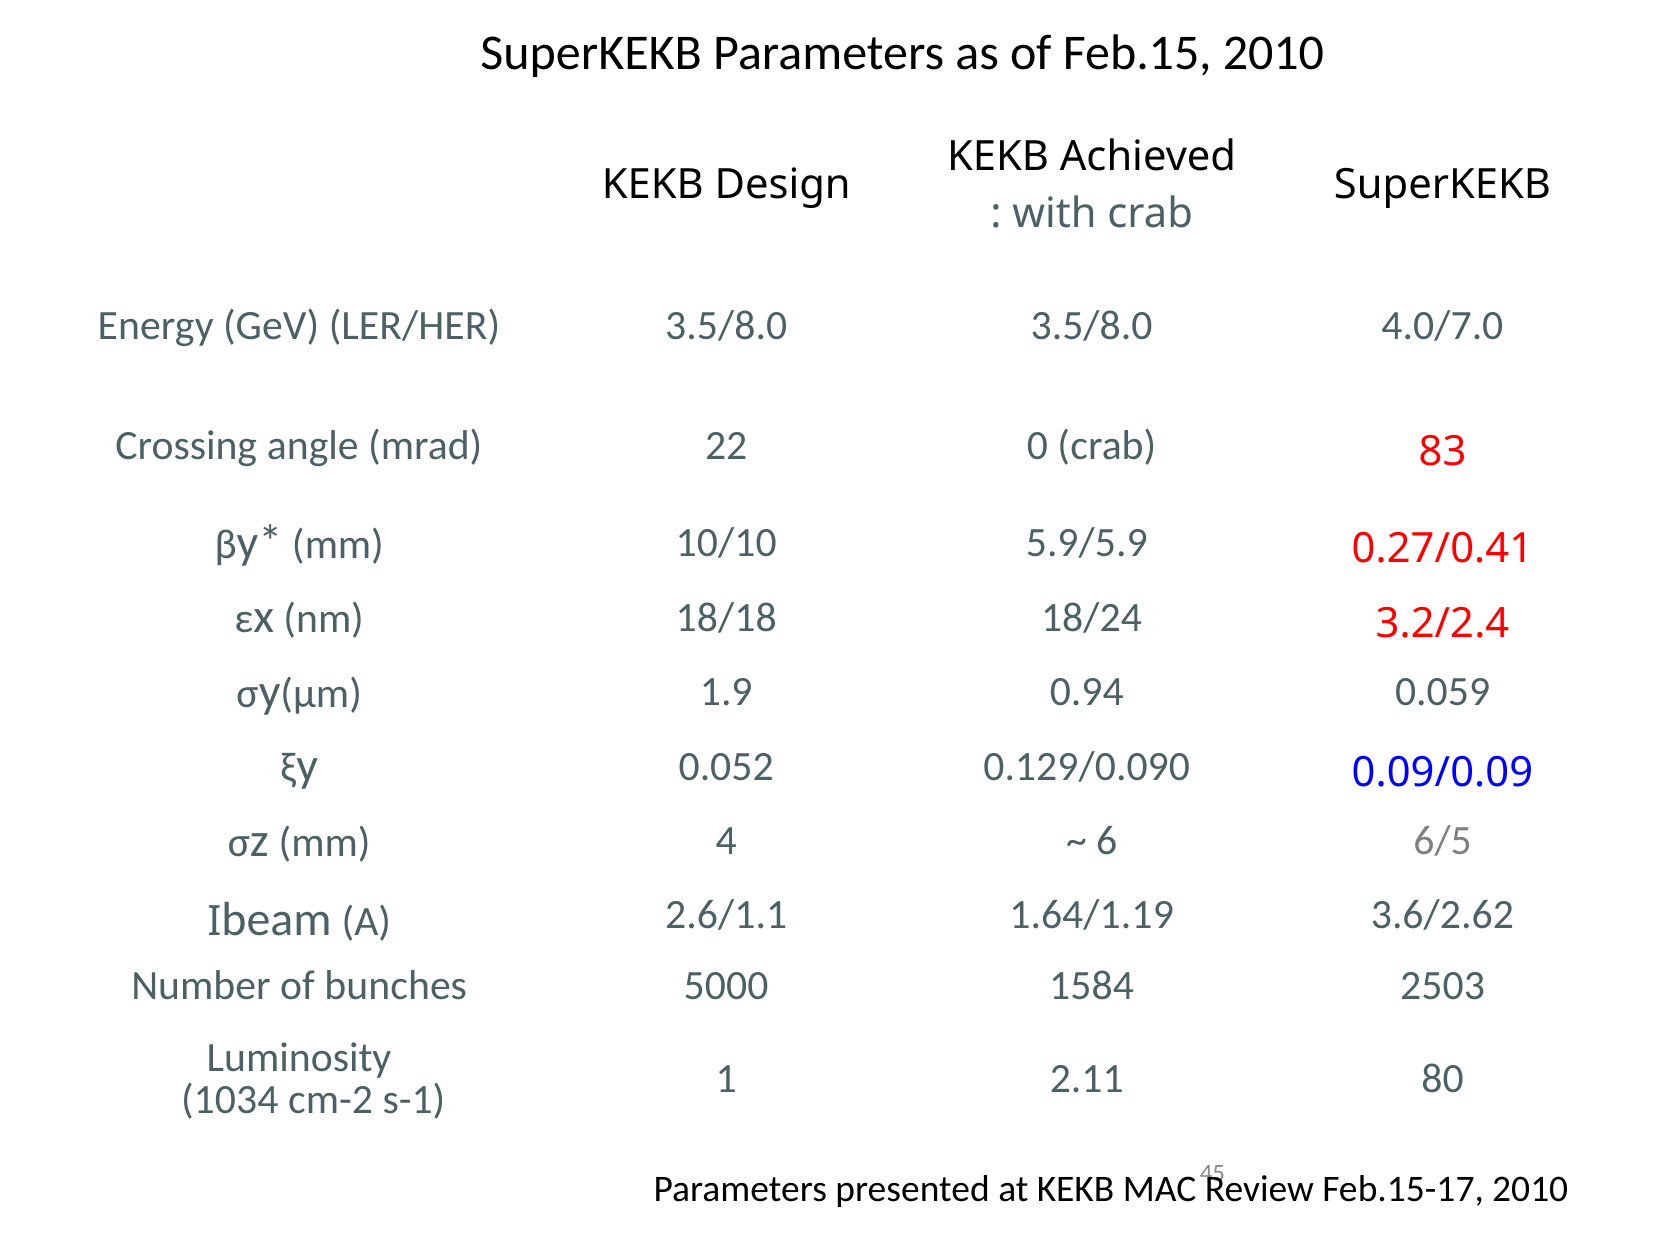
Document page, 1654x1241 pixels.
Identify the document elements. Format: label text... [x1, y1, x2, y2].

table_cell 3.5/8.0 [902, 269, 1272, 389]
table_cell 0.94 [902, 658, 1272, 732]
table_cell 0 (crab) [902, 389, 1272, 509]
table_cell 4 [541, 807, 902, 881]
table_cell 1584 [902, 956, 1272, 1022]
table_cell 3.2/2.4 [1272, 584, 1604, 658]
table_cell 80 [1272, 1022, 1604, 1142]
table_cell Number of bunches [48, 956, 541, 1022]
table_cell 2.6/1.1 [541, 881, 902, 956]
table_cell 18/18 [541, 584, 902, 658]
text_box Parameters presented at KEKB MAC Review Feb.15-17, 2010 [638, 1156, 1584, 1217]
table_cell 1.9 [541, 658, 902, 732]
table_cell 0.09/0.09 [1272, 732, 1604, 807]
table_cell 5000 [541, 956, 902, 1022]
table_cell εx (nm) [48, 584, 541, 658]
table_cell 18/24 [902, 584, 1272, 658]
table_header SuperKEKB [1272, 96, 1604, 269]
table_cell 4.0/7.0 [1272, 269, 1604, 389]
table_cell 1.64/1.19 [902, 881, 1272, 956]
table_cell 1 [541, 1022, 902, 1142]
table_cell ξy [48, 732, 541, 807]
table_cell σy(μm) [48, 658, 541, 732]
table_cell βy* (mm) [48, 509, 541, 584]
table_cell 2503 [1272, 956, 1604, 1022]
table_cell σz (mm) [48, 807, 541, 881]
table_header KEKB Achieved : with crab [902, 96, 1272, 269]
table_cell 0.052 [541, 732, 902, 807]
table_cell 83 [1272, 389, 1604, 509]
table_cell Luminosity (1034 cm-2 s-1) [48, 1022, 541, 1142]
table_cell Ibeam (A) [48, 881, 541, 956]
table_cell 3.6/2.62 [1272, 881, 1604, 956]
text_box SuperKEKB Parameters as of Feb.15, 2010 [465, 12, 1340, 88]
table_cell 3.5/8.0 [541, 269, 902, 389]
table_header KEKB Design [541, 96, 902, 269]
table_cell 0.27/0.41 [1272, 509, 1604, 584]
table_cell 5.9/5.9 [902, 509, 1272, 584]
table_cell 22 [541, 389, 902, 509]
table_header [48, 96, 541, 269]
table_cell 0.129/0.090 [902, 732, 1272, 807]
table_cell Energy (GeV) (LER/HER) [48, 269, 541, 389]
table_cell 10/10 [541, 509, 902, 584]
table_cell 6/5 [1272, 807, 1604, 881]
table_cell Crossing angle (mrad) [48, 389, 541, 509]
table_cell ~ 6 [902, 807, 1272, 881]
table_cell 2.11 [902, 1022, 1272, 1142]
table_cell 0.059 [1272, 658, 1604, 732]
